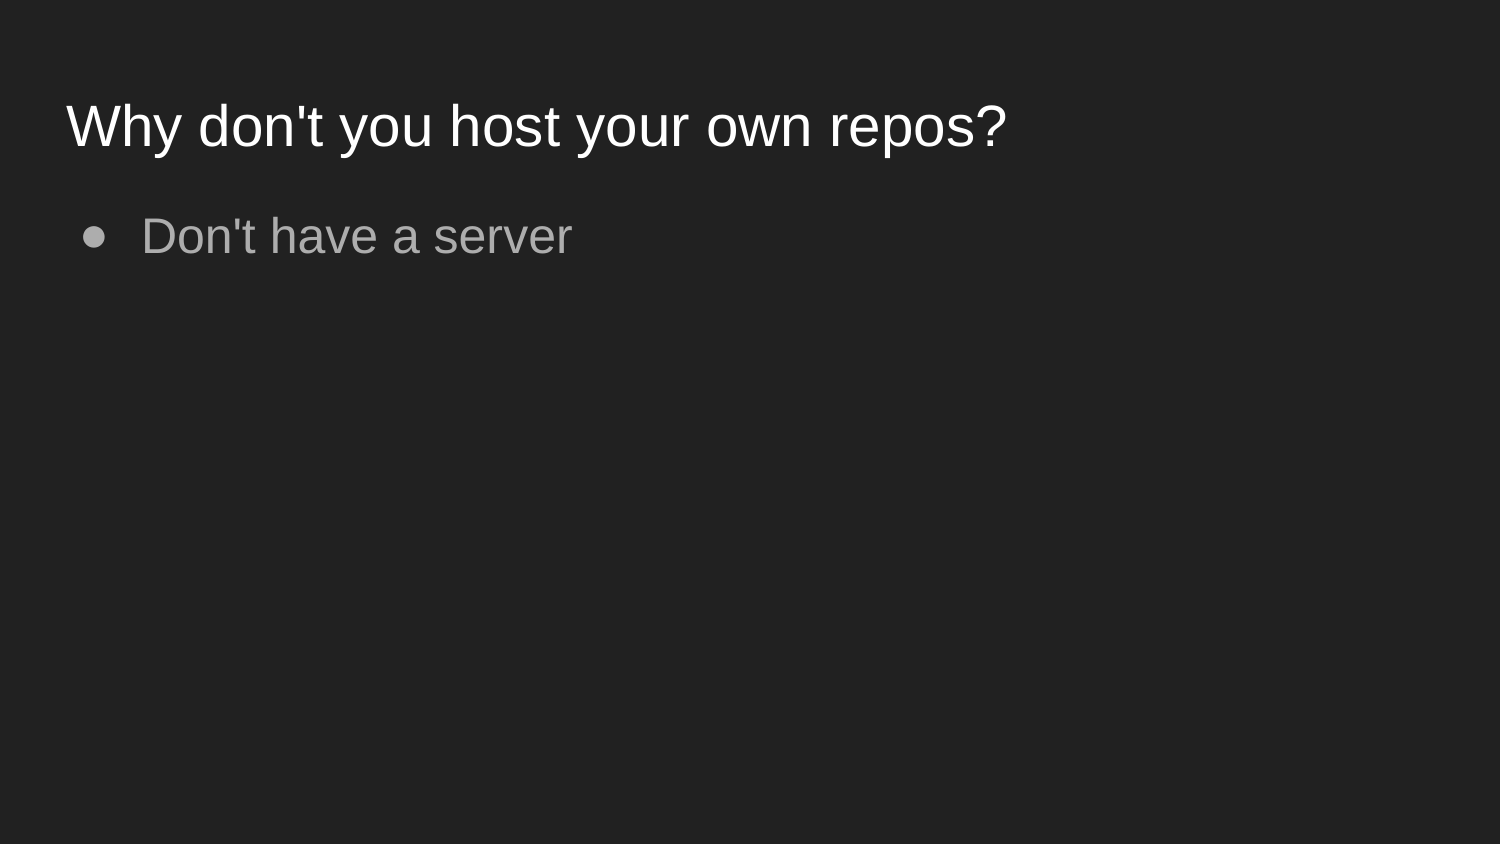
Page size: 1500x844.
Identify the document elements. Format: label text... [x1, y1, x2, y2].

list Don't have a server [51, 189, 1449, 750]
title Why don't you host your own repos? [51, 72, 1449, 167]
